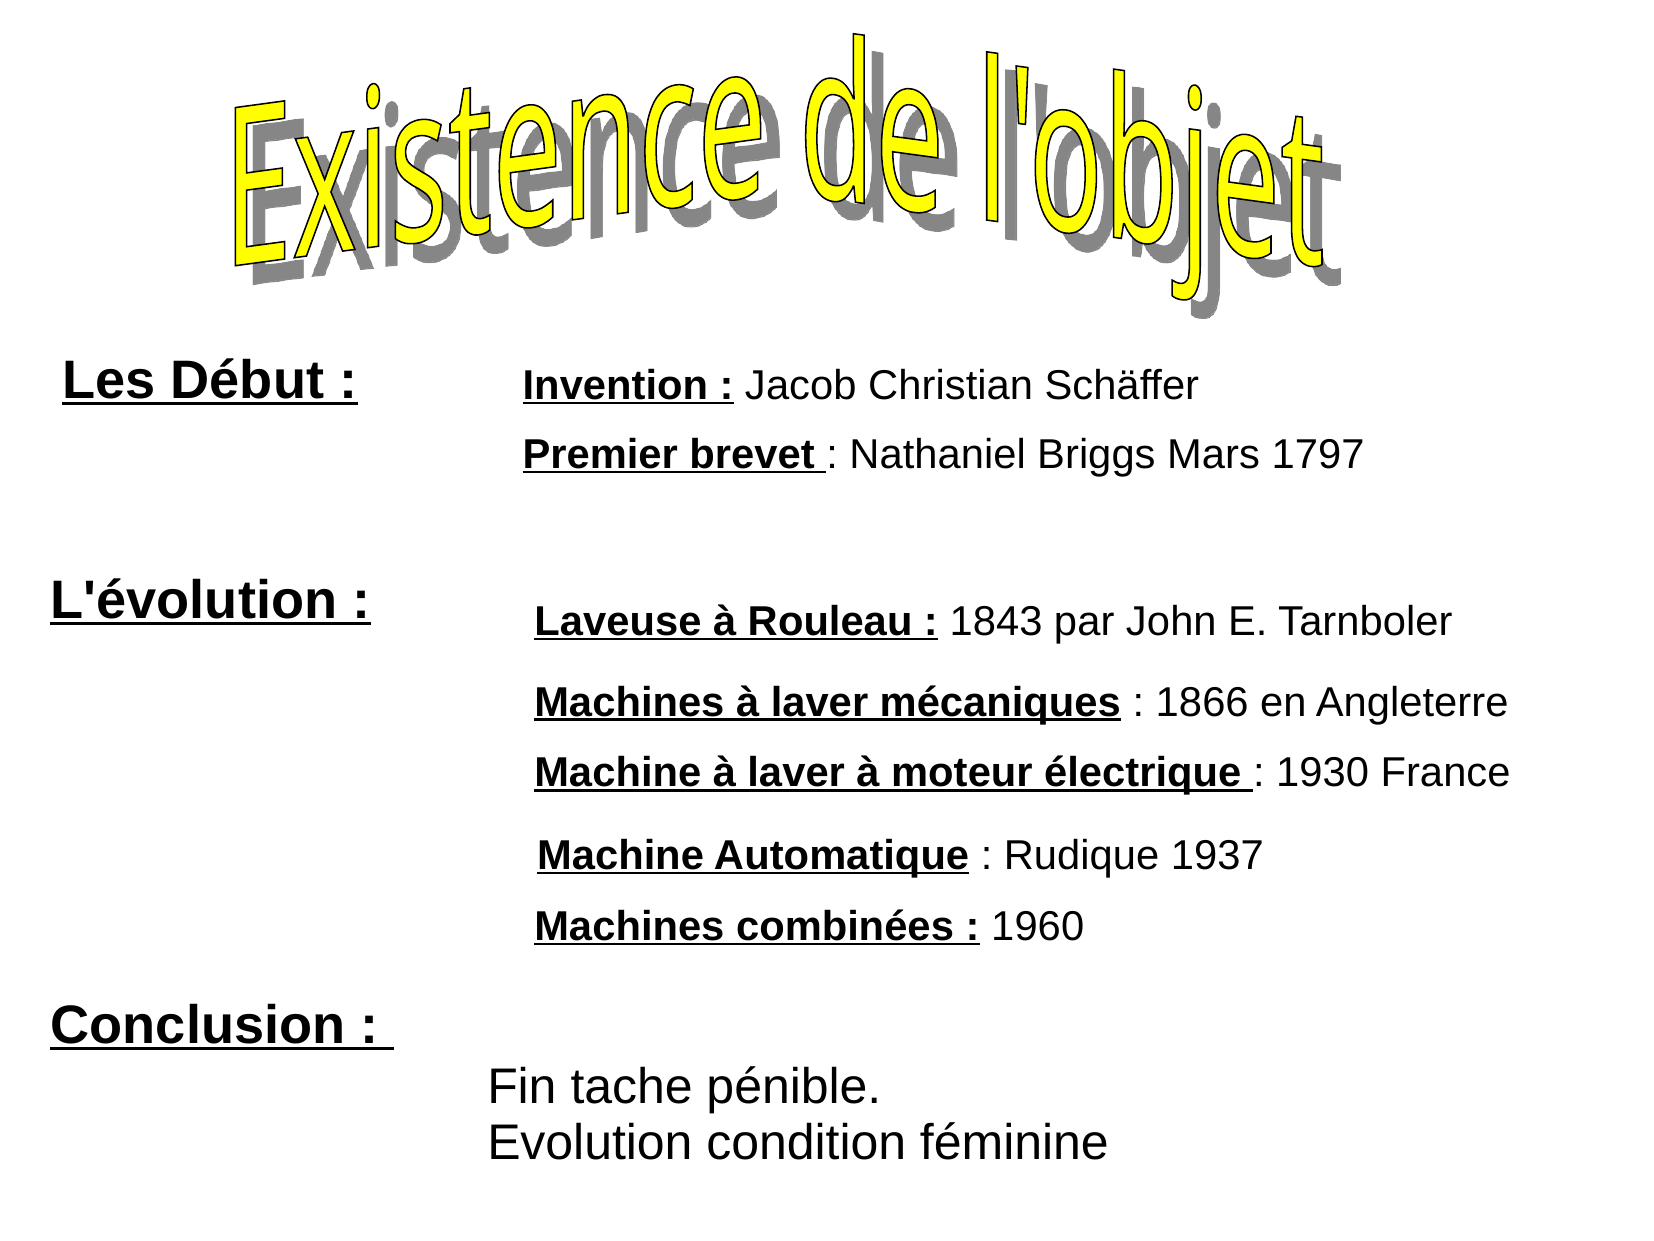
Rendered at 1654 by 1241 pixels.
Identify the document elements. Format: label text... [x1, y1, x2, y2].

text_box Existence de l'objet [986, 51, 998, 222]
text_box Invention : Jacob Christian Schäffer [507, 354, 1453, 416]
text_box L'évolution : [35, 562, 399, 638]
text_box Existence de l'objet [450, 87, 490, 236]
text_box Existence de l'objet [644, 84, 694, 209]
text_box Existence de l'objet [805, 33, 865, 204]
text_box Laveuse à Rouleau : 1843 par John E. Tarnboler [519, 590, 1501, 652]
text_box Machines à laver mécaniques : 1866 en Angleterre [519, 670, 1571, 733]
text_box Existence de l'objet [704, 76, 761, 201]
text_box Existence de l'objet [1217, 134, 1274, 259]
text_box Existence de l'objet [235, 100, 285, 266]
text_box Existence de l'objet [294, 130, 355, 258]
text_box Existence de l'objet [1172, 128, 1201, 300]
text_box Machines combinées : 1960 [519, 895, 1536, 957]
text_box Conclusion : [35, 987, 603, 1063]
text_box Existence de l'objet [499, 104, 556, 228]
text_box Premier brevet : Nathaniel Briggs Mars 1797 [507, 423, 1524, 486]
text_box Existence de l'objet [1113, 69, 1173, 245]
text_box Existence de l'objet [395, 119, 443, 244]
text_box Les Début : [47, 342, 414, 418]
text_box Machine Automatique : Rudique 1937 [522, 824, 1430, 886]
text_box Existence de l'objet [367, 127, 379, 248]
text_box Existence de l'objet [1035, 109, 1097, 234]
text_box Existence de l'objet [572, 94, 629, 220]
text_box Existence de l'objet [881, 88, 938, 213]
text_box Existence de l'objet [1016, 65, 1028, 125]
text_box Fin tache pénible. Evolution condition féminine [472, 1051, 1264, 1178]
text_box Machine à laver à moteur électrique : 1930 France [519, 741, 1560, 804]
text_box Existence de l'objet [1282, 116, 1323, 267]
